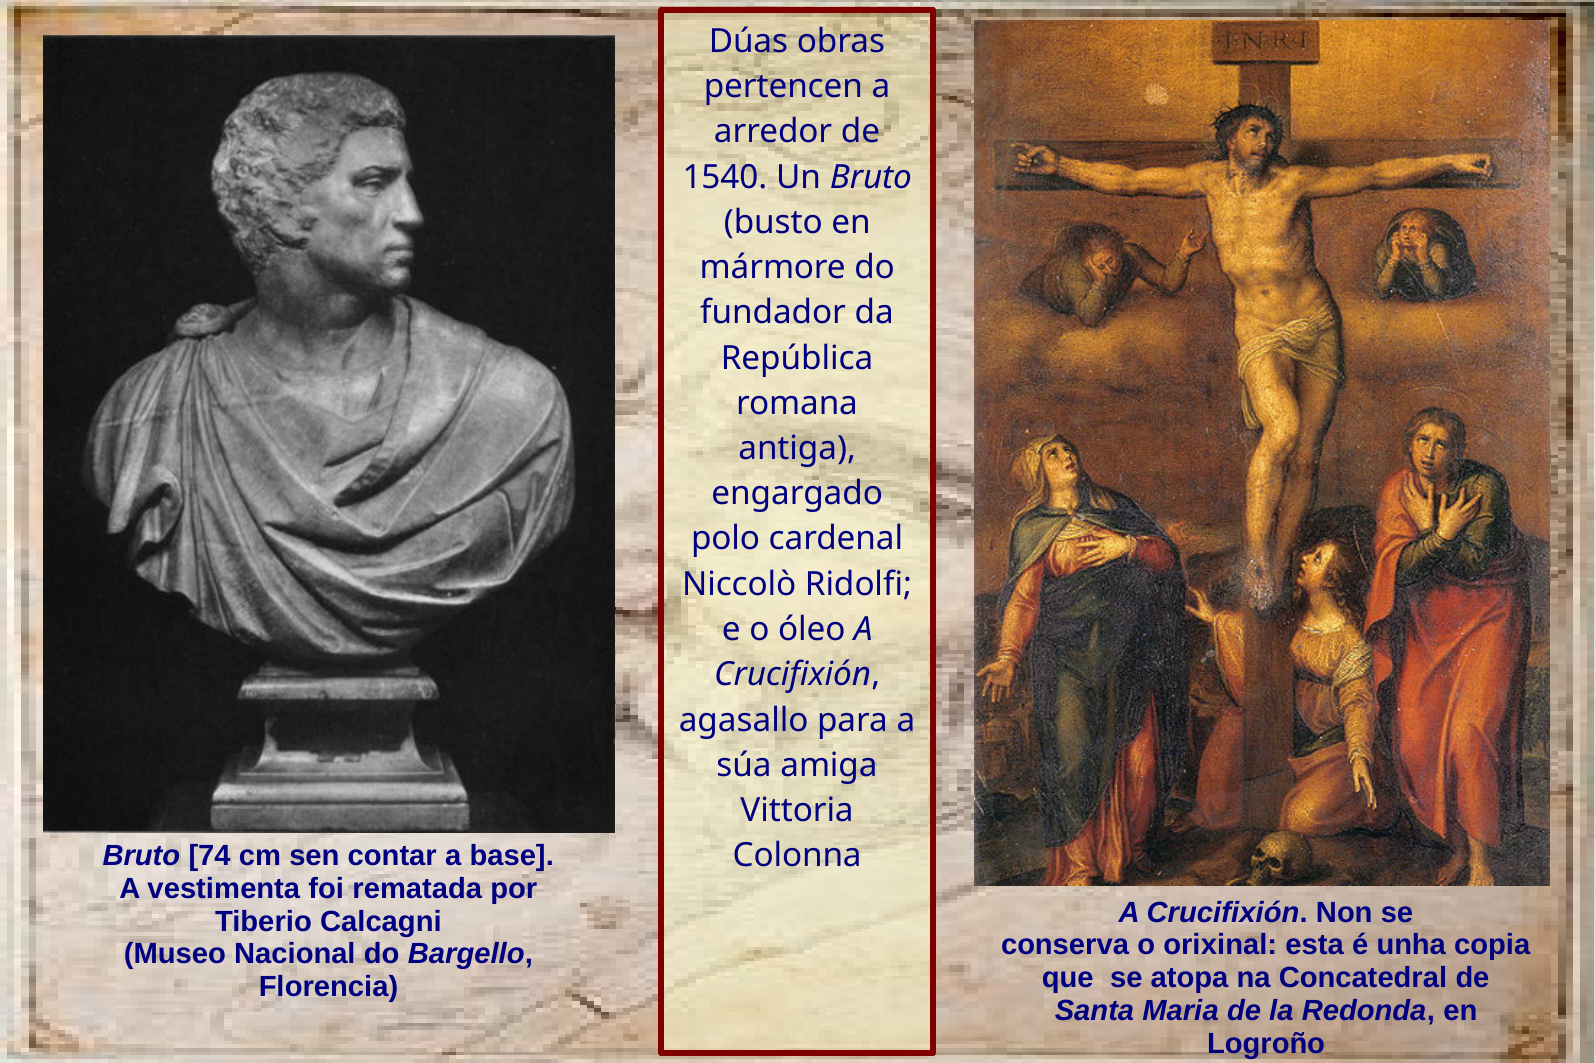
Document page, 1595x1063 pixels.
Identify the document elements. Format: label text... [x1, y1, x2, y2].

text_box Dúas obras pertencen a arredor de 1540. Un Bruto (busto en mármore do fundador da República romana antiga), engargado polo cardenal Niccolò Ridolfi; e o óleo A Crucifixión, agasallo para a súa amiga Vittoria Colonna [661, 9, 934, 1054]
picture [0, 0, 1595, 1063]
text_box Bruto [74 cm sen contar a base]. A vestimenta foi rematada por Tiberio Calcagni (Museo Nacional do Bargello, Florencia) [87, 833, 570, 1011]
text_box A Crucifixión. Non se conserva o orixinal: esta é unha copia que se atopa na Concatedral de Santa Maria de la Redonda, en Logroño [986, 888, 1546, 1063]
